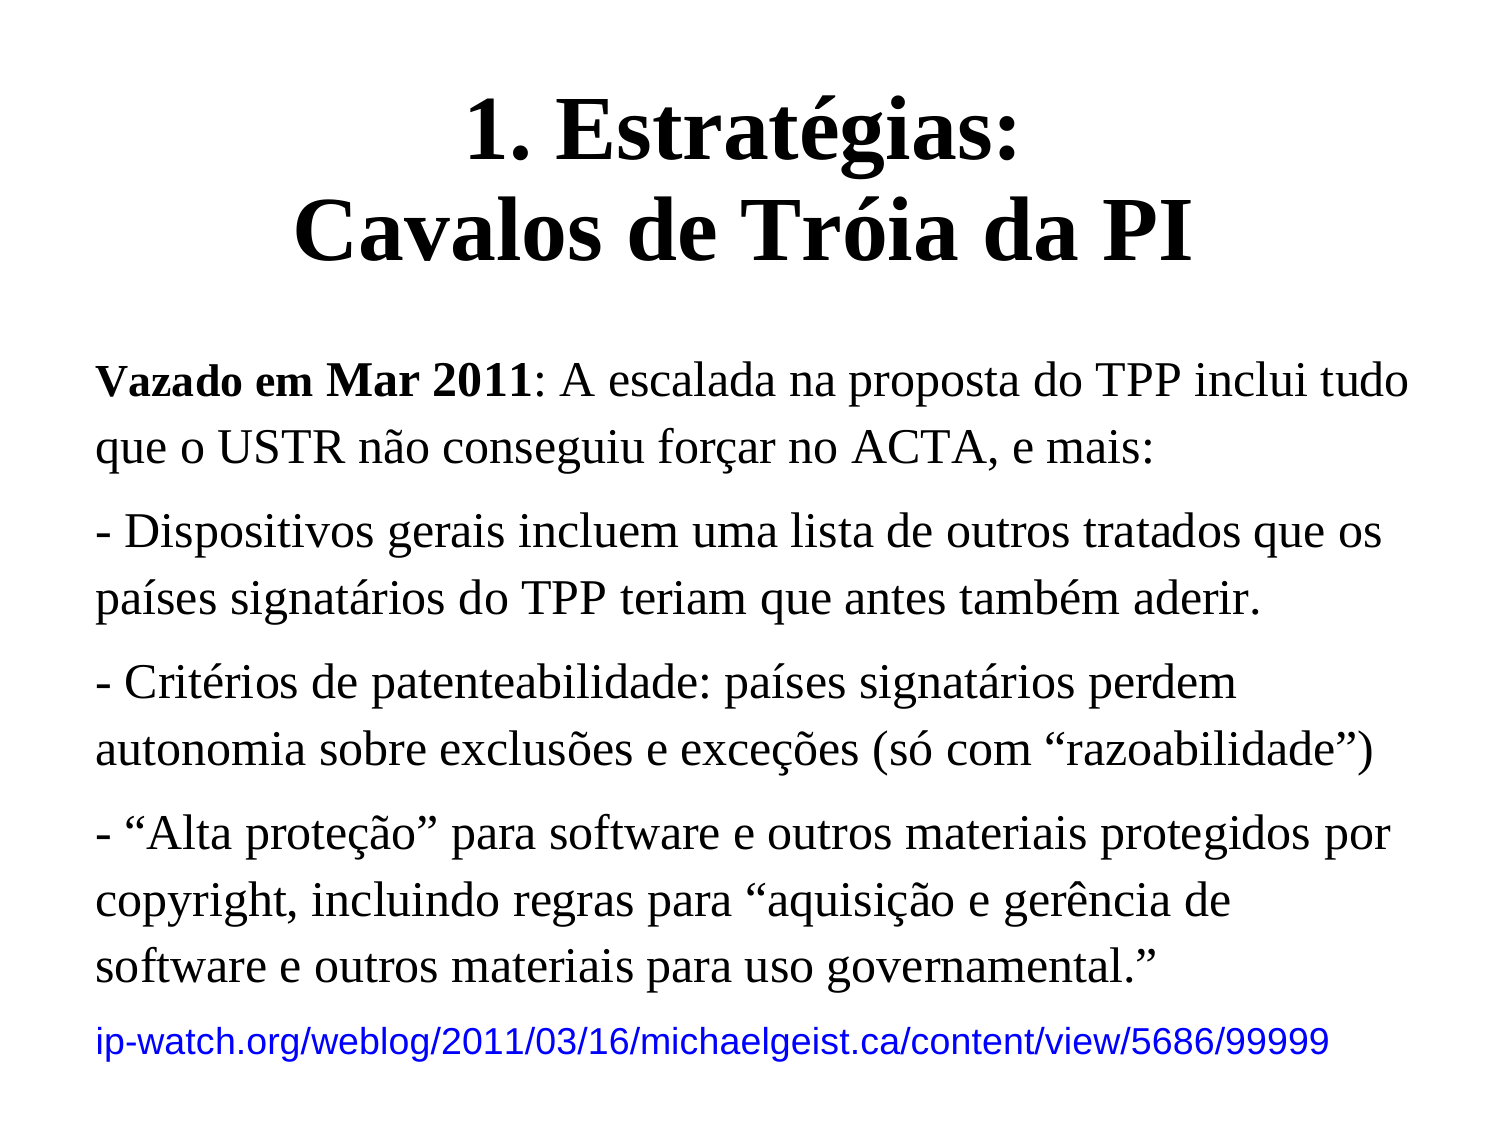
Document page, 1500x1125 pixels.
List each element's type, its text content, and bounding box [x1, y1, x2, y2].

text_box Vazado em Mar 2011: A escalada na proposta do TPP inclui tudo que o USTR não conseguiu forçar no ACTA, e mais: - Dispositivos gerais incluem uma lista de outros tratados que os países signatários do TPP teriam que antes também aderir. - Critérios de patenteabilidade: países signatários perdem autonomia sobre exclusões e exceções (só com “razoabilidade”) - “Alta proteção” para software e outros materiais protegidos por copyright, incluindo regras para “aquisição e gerência de software e outros materiais para uso governamental.” ip-watch.org/weblog/2011/03/16/michaelgeist.ca/content/view/5686/99999 [80, 333, 1430, 1070]
title 1. Estratégias: Cavalos de Tróia da PI [58, 52, 1430, 307]
